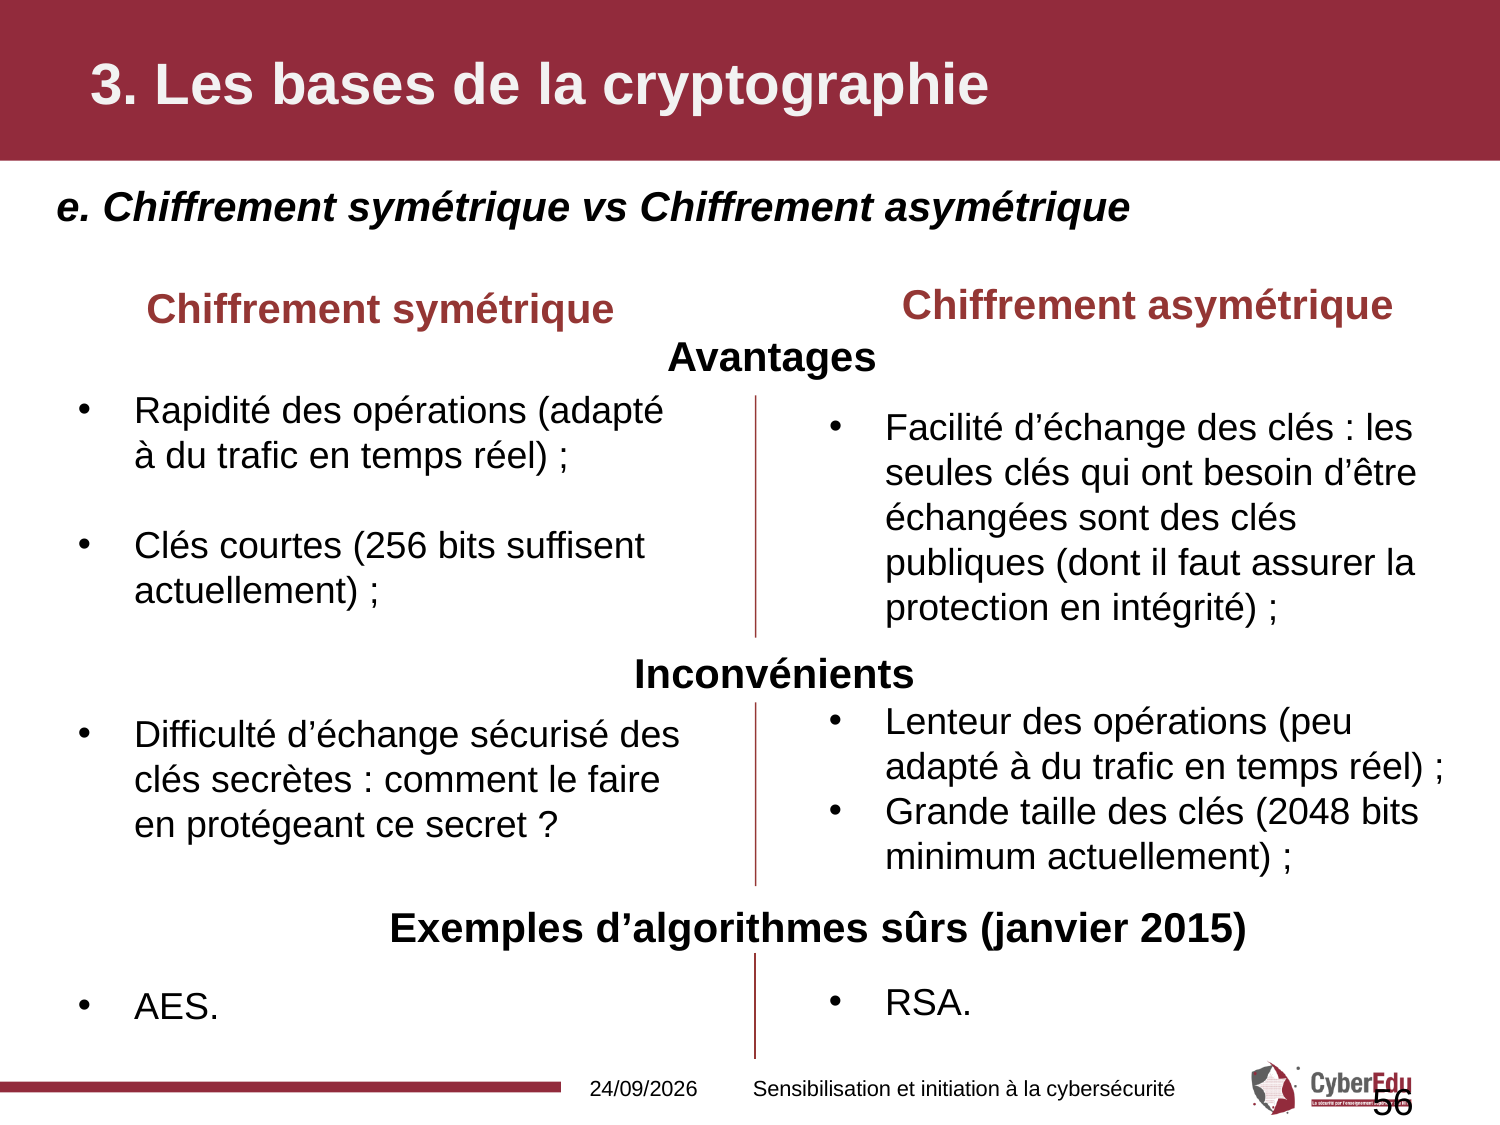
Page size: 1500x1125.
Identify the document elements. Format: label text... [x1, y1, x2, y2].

picture [1398, 1101, 1408, 1113]
picture [1246, 1060, 1412, 1115]
title 3. Les bases de la cryptographie [75, 1, 1425, 161]
text_box Lenteur des opérations (peu adapté à du trafic en temps réel) ; Grande taille des clés (2048 bits minimum actuellement) ; [814, 689, 1471, 885]
footer Sensibilisation et initiation à la cybersécurité [738, 1057, 1236, 1118]
text_box Inconvénients [619, 639, 930, 705]
text_box Exemples d’algorithmes sûrs (janvier 2015) [374, 893, 1263, 959]
text_box AES. [63, 974, 708, 1035]
slide_number 15/11/2020 [561, 1057, 727, 1118]
text_box Chiffrement asymétrique [887, 270, 1409, 336]
text_box Avantages [652, 322, 892, 388]
text_box Difficulté d’échange sécurisé des clés secrètes : comment le faire en protégeant ce secret ? [63, 702, 708, 853]
text_box Facilité d’échange des clés : les seules clés qui ont besoin d’être échangées sont des clés publiques (dont il faut assurer la protection en intégrité) ; [814, 395, 1471, 636]
text_box e. Chiffrement symétrique vs Chiffrement asymétrique [41, 172, 1471, 268]
text_box Chiffrement symétrique [131, 273, 630, 339]
text_box RSA. [813, 970, 1458, 1031]
text_box Rapidité des opérations (adapté à du trafic en temps réel) ; Clés courtes (256 bits suffisent actuellement) ; [63, 378, 708, 619]
